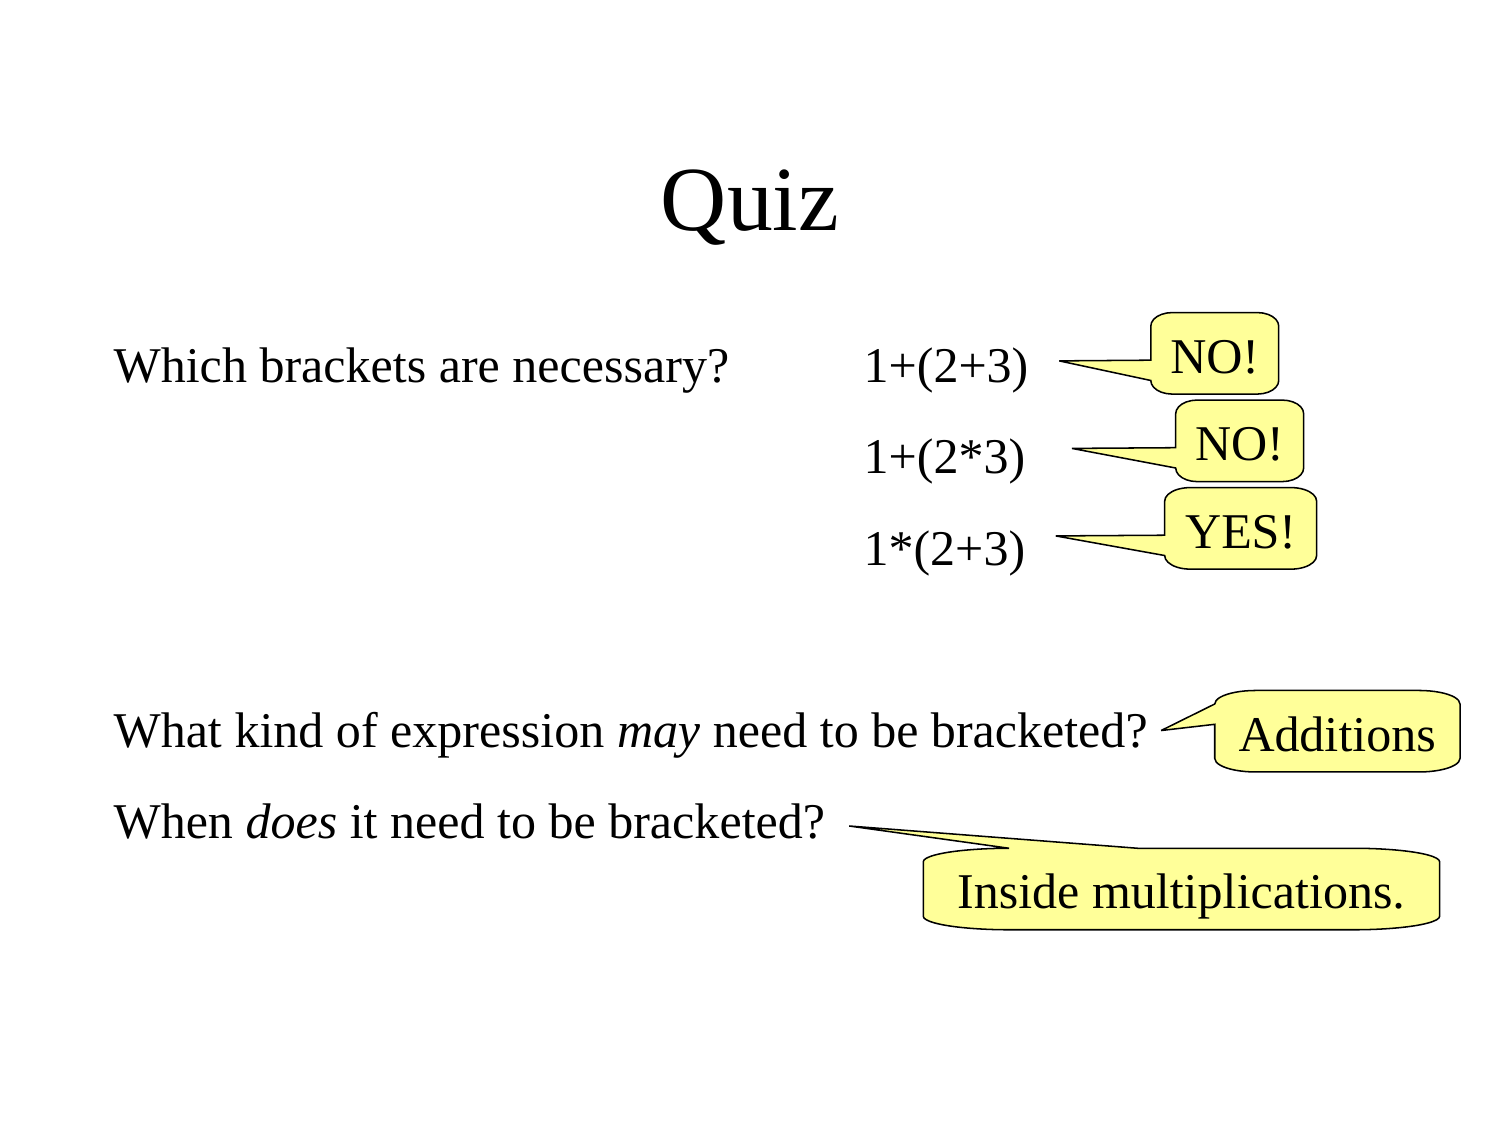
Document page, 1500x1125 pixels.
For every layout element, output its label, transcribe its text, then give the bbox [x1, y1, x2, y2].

text_box Inside multiplications. [849, 826, 1440, 930]
text_box Additions [1161, 690, 1461, 772]
text_box NO! [1059, 312, 1279, 395]
title Quiz [112, 99, 1388, 288]
text_box NO! [1071, 400, 1304, 482]
text_box YES! [1055, 487, 1317, 570]
text_box Which brackets are necessary? 1+(2+3) 1+(2*3) 1*(2+3) What kind of expression may need to be bracketed? When does it need to be bracketed? [98, 324, 1164, 857]
